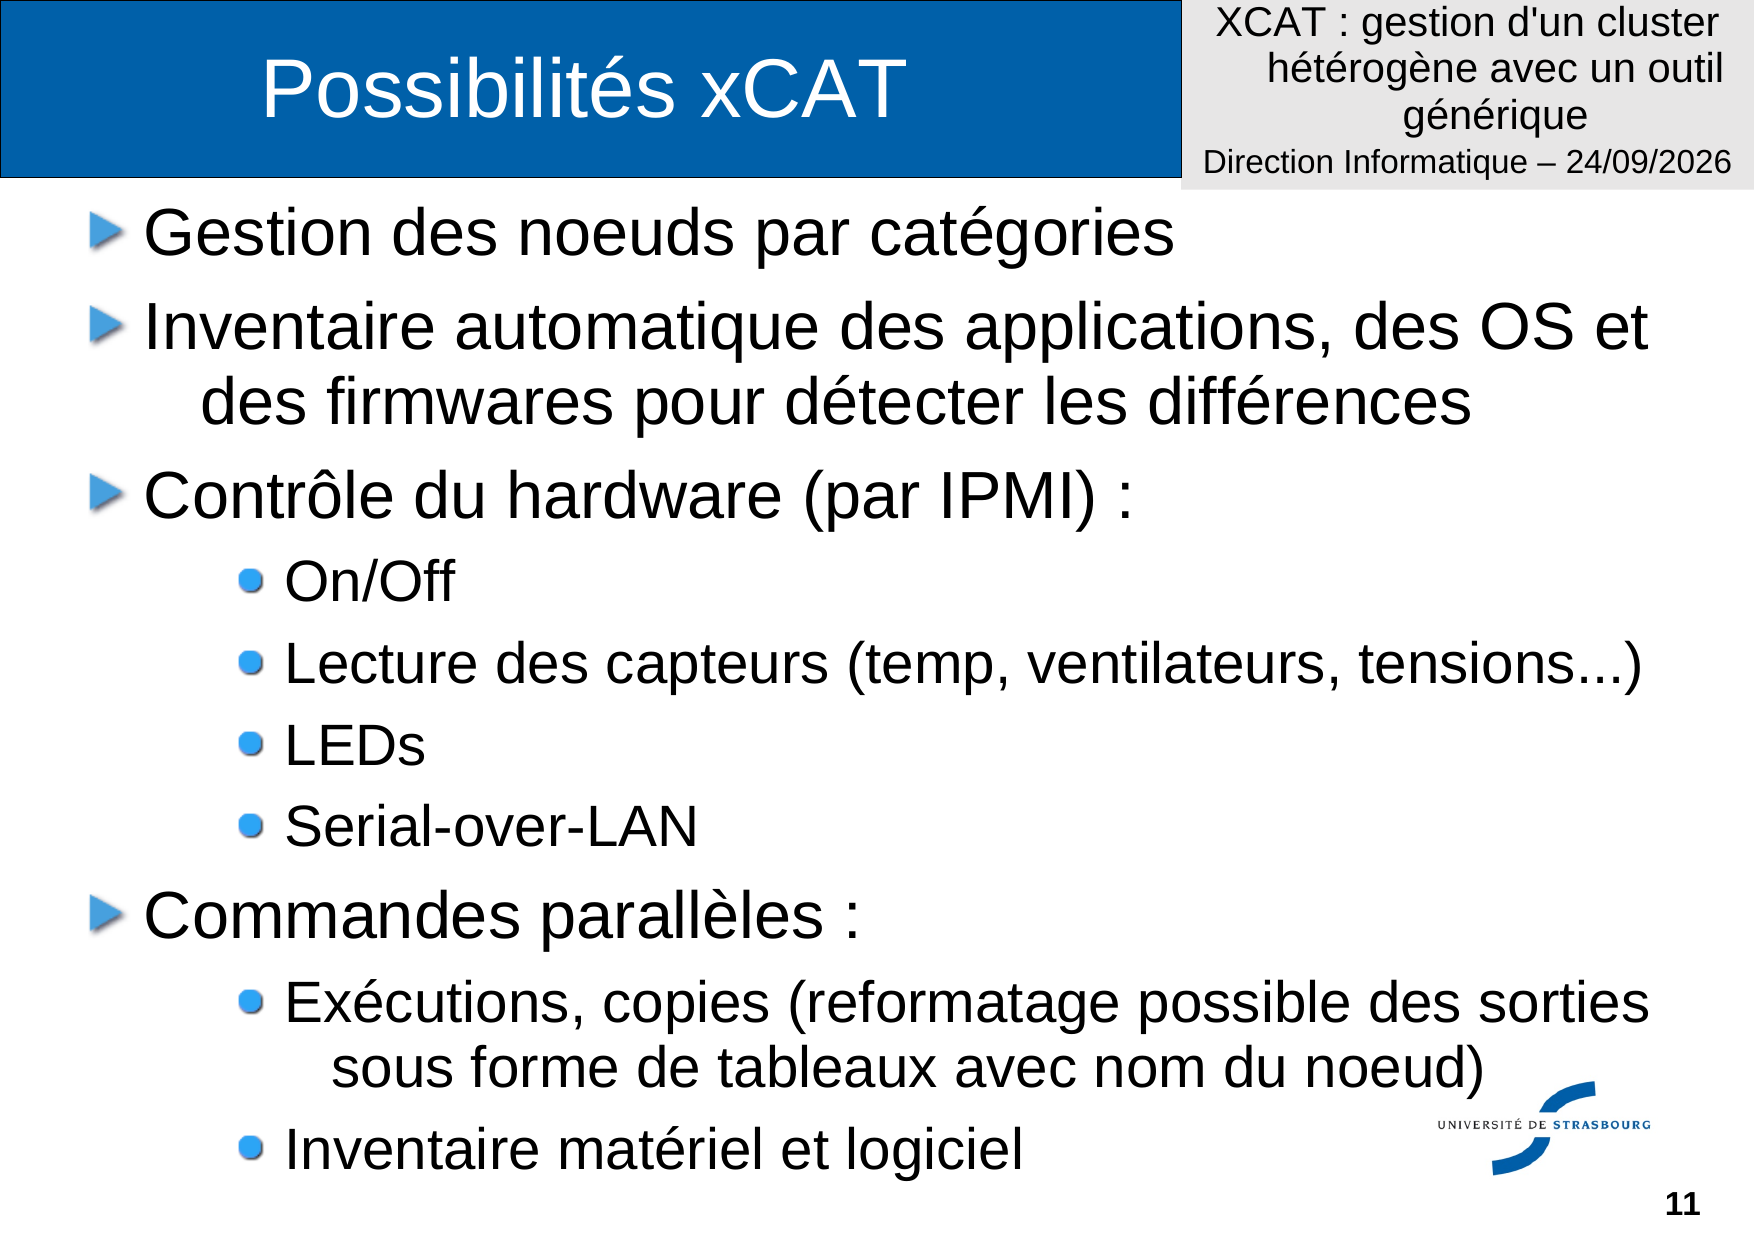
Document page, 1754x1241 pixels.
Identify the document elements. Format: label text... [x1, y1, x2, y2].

picture [1381, 1033, 1707, 1223]
list Gestion des noeuds par catégories Inventaire automatique des applications, des OS et des firmwares pour détecter les différences Contrôle du hardware (par IPMI) : On/Off Lecture des capteurs (temp, ventilateurs, tensions...) LEDs Serial-over-LAN Commandes parallèles : Exécutions, copies (reformatage possible des sorties sous forme de tableaux avec nom du noeud) Inventaire matériel et logiciel [87, 194, 1666, 1182]
title Possibilités xCAT [0, 0, 1169, 178]
